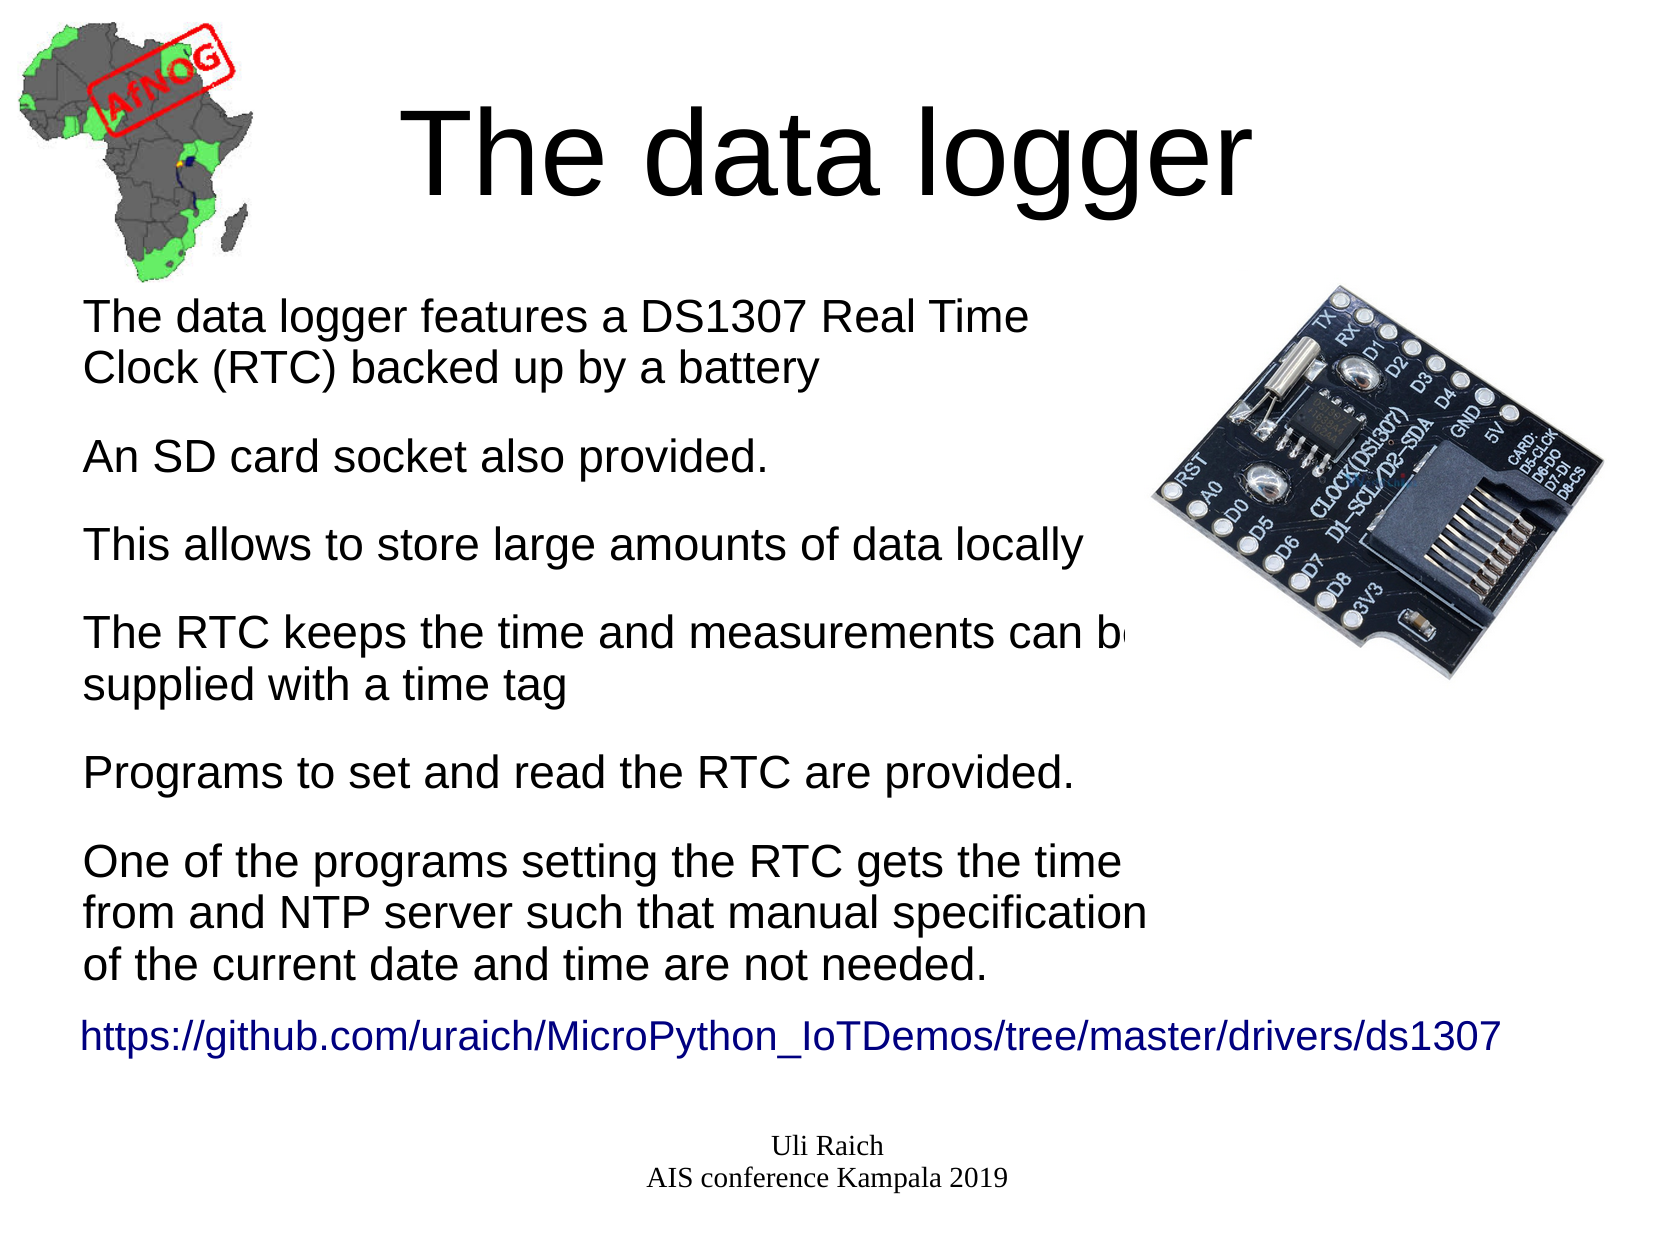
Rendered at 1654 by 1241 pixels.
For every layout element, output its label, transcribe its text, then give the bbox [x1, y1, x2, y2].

list The data logger features a DS1307 Real Time Clock (RTC) backed up by a battery An SD card socket also provided. This allows to store large amounts of data locally The RTC keeps the time and measurements can be supplied with a time tag Programs to set and read the RTC are provided. One of the programs setting the RTC gets the time from and NTP server such that manual specification of the current date and time are not needed. [82, 290, 1156, 1005]
picture [9, 0, 259, 291]
title The data logger [82, 49, 1571, 257]
text_box https://github.com/uraich/MicroPython_IoTDemos/tree/master/drivers/ds1307 [65, 1005, 1636, 1132]
picture [1125, 269, 1621, 691]
